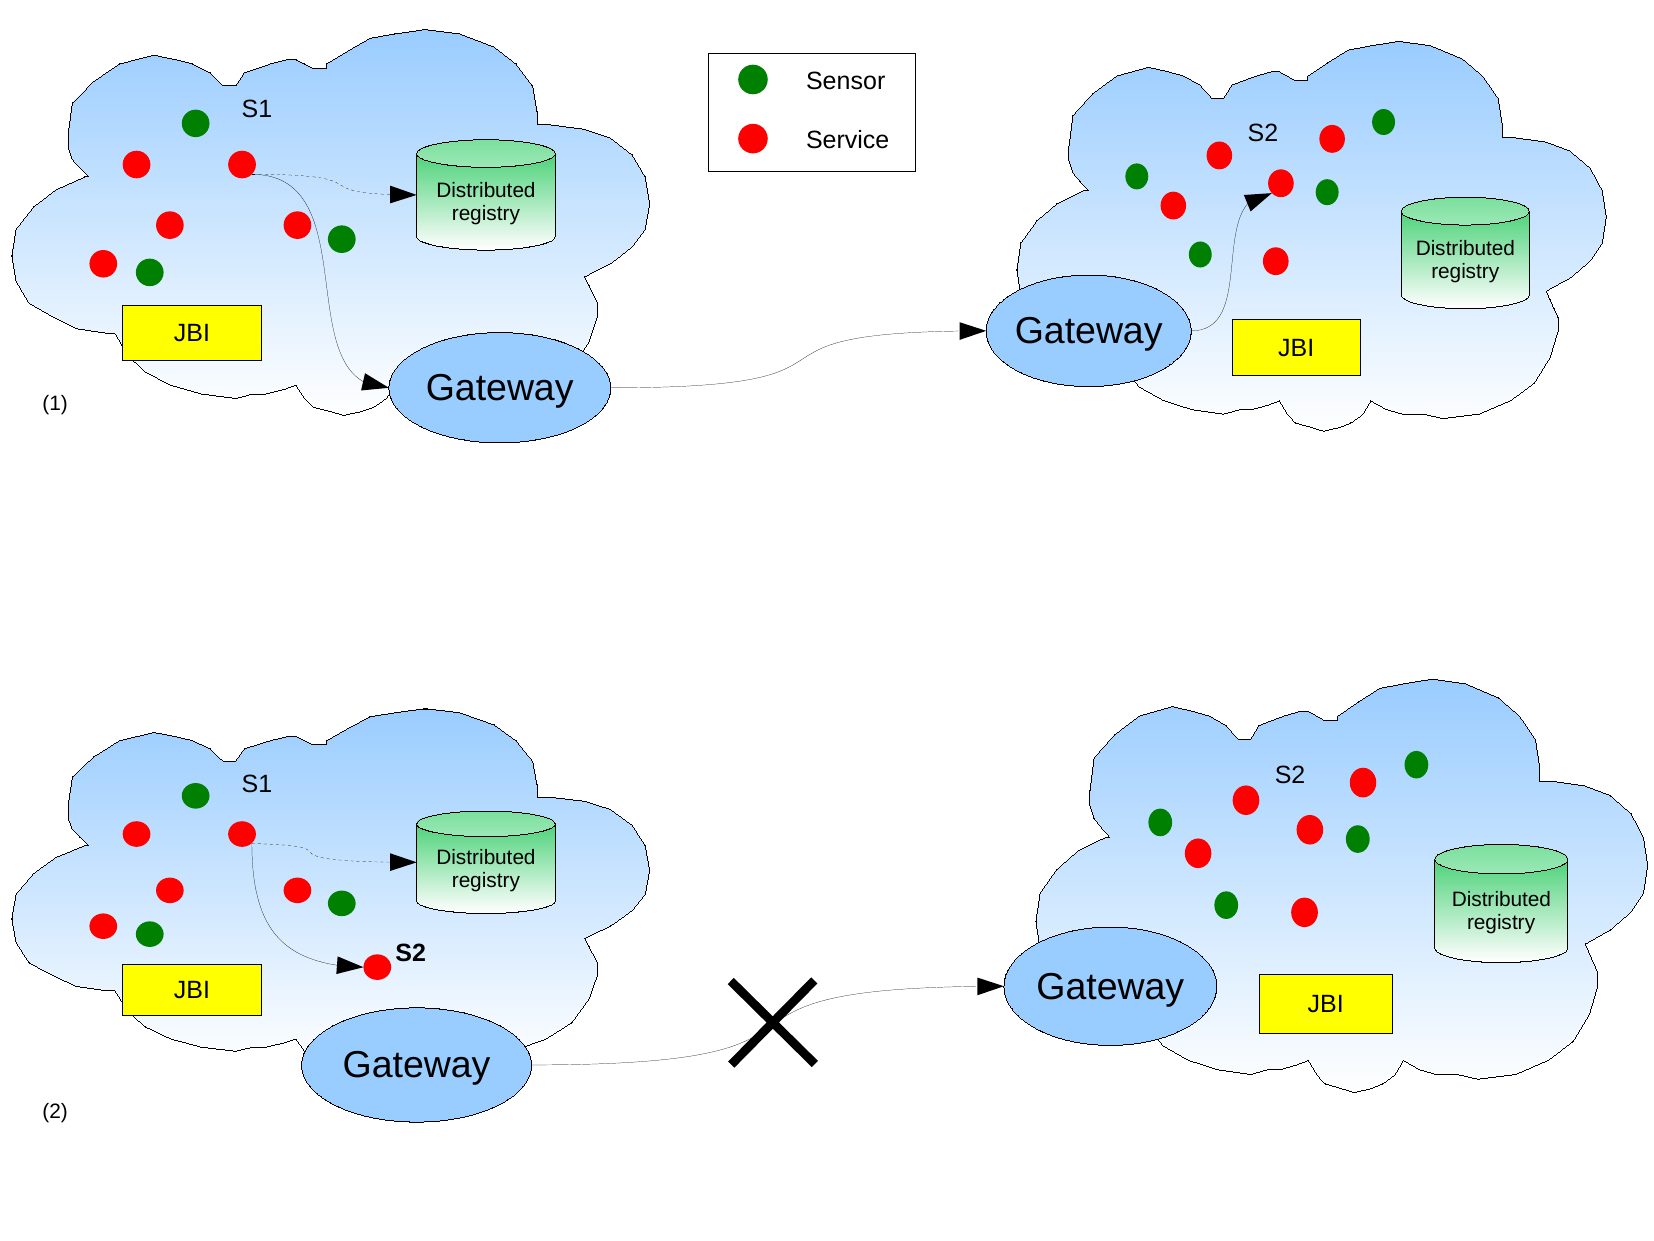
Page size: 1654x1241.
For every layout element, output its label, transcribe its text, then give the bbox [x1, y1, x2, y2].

text_box Distributed registry [1434, 860, 1568, 963]
text_box Sensor [791, 58, 901, 111]
text_box S1 [226, 87, 306, 160]
text_box (1) [27, 383, 83, 430]
text_box [1035, 679, 1648, 1093]
text_box [728, 1018, 818, 1068]
text_box JBI [122, 964, 262, 1016]
text_box [738, 64, 768, 95]
text_box [1016, 41, 1607, 432]
text_box Gateway [1003, 927, 1217, 1046]
text_box Distributed registry [416, 155, 556, 251]
text_box Distributed registry [416, 825, 556, 914]
text_box [11, 708, 650, 1052]
text_box S2 [1232, 111, 1306, 180]
text_box JBI [122, 305, 262, 361]
text_box JBI [1232, 319, 1361, 376]
text_box Gateway [388, 332, 611, 443]
text_box [727, 977, 818, 1037]
text_box [11, 29, 650, 416]
text_box S1 [226, 762, 306, 830]
text_box Distributed registry [1401, 212, 1530, 309]
text_box S2 [1260, 753, 1335, 826]
text_box JBI [1259, 974, 1393, 1034]
text_box [738, 123, 768, 154]
text_box Gateway [301, 1007, 532, 1123]
text_box (2) [27, 1092, 83, 1139]
text_box S2 [380, 931, 460, 999]
text_box Gateway [986, 275, 1192, 387]
text_box Service [791, 118, 905, 170]
